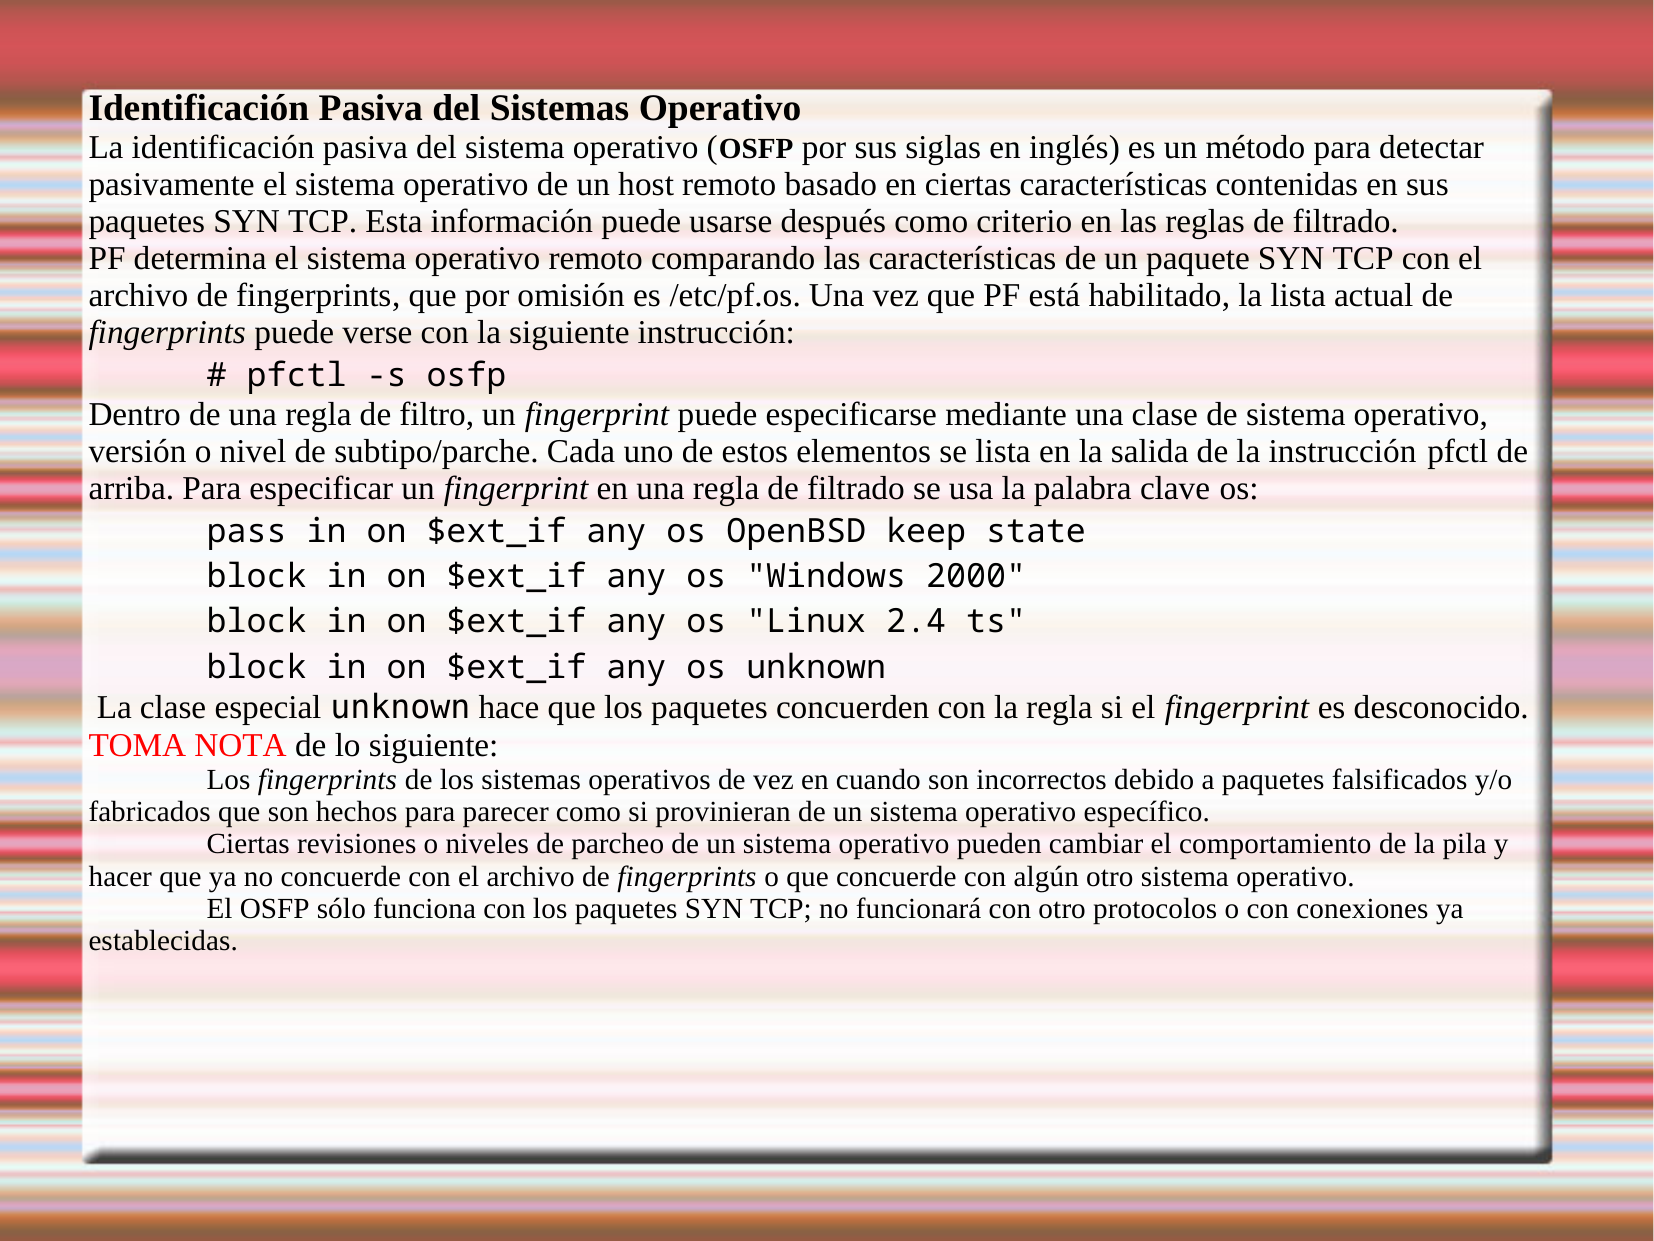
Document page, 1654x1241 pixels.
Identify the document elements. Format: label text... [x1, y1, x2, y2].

picture [0, 0, 1654, 1241]
text_box Identificación Pasiva del Sistemas Operativo La identificación pasiva del sistema operativo (OSFP por sus siglas en inglés) es un método para detectar pasivamente el sistema operativo de un host remoto basado en ciertas características contenidas en sus paquetes SYN TCP. Esta información puede usarse después como criterio en las reglas de filtrado. PF determina el sistema operativo remoto comparando las características de un paquete SYN TCP con el archivo de fingerprints, que por omisión es /etc/pf.os. Una vez que PF está habilitado, la lista actual de fingerprints puede verse con la siguiente instrucción: # pfctl -s osfp Dentro de una regla de filtro, un fingerprint puede especificarse mediante una clase de sistema operativo, versión o nivel de subtipo/parche. Cada uno de estos elementos se lista en la salida de la instrucción pfctl de arriba. Para especificar un fingerprint en una regla de filtrado se usa la palabra clave os: pass in on $ext_if any os OpenBSD keep state block in on $ext_if any os "Windows 2000" block in on $ext_if any os "Linux 2.4 ts" block in on $ext_if any os unknown La clase especial unknown hace que los paquetes concuerden con la regla si el fingerprint es desconocido. TOMA NOTA de lo siguiente: Los fingerprints de los sistemas operativos de vez en cuando son incorrectos debido a paquetes falsificados y/o fabricados que son hechos para parecer como si provinieran de un sistema operativo específico. Ciertas revisiones o niveles de parcheo de un sistema operativo pueden cambiar el comportamiento de la pila y hacer que ya no concuerde con el archivo de fingerprints o que concuerde con algún otro sistema operativo. El OSFP sólo funciona con los paquetes SYN TCP; no funcionará con otro protocolos o con conexiones ya establecidas. [88, 86, 1536, 1172]
